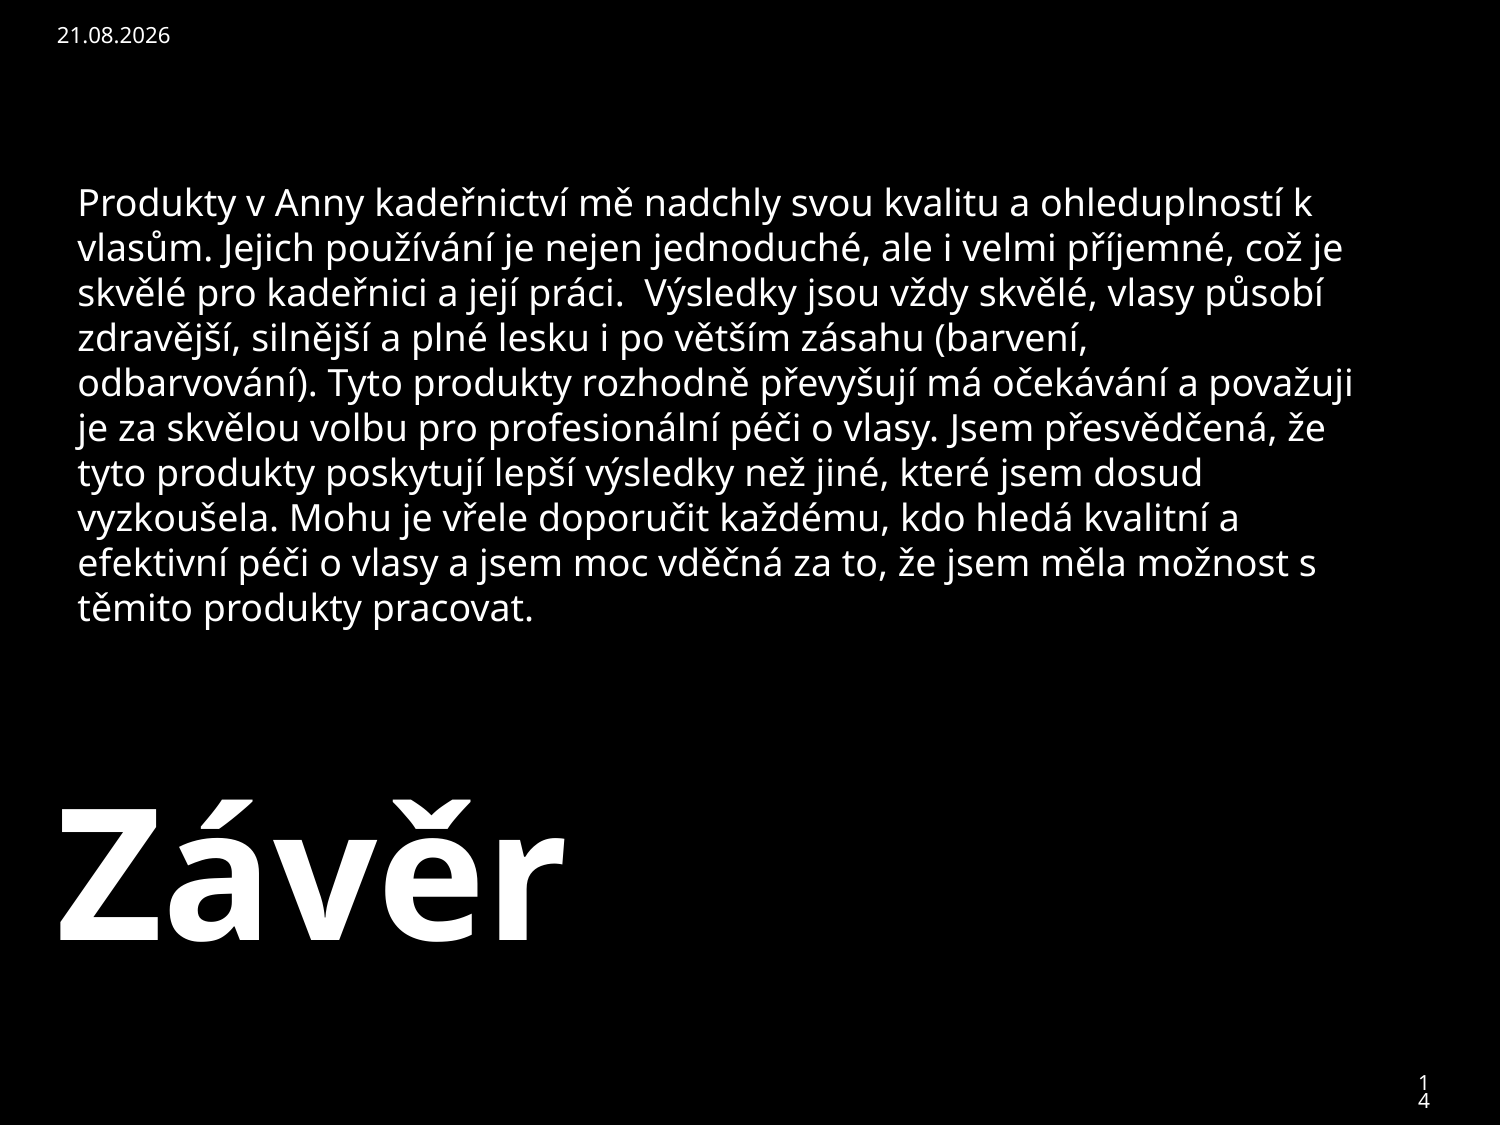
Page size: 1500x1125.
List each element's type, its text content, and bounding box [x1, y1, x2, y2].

text_box [903, 1053, 1456, 1114]
text_box Produkty v Anny kadeřnictví mě nadchly svou kvalitu a ohleduplností k vlasům. Jejich používání je nejen jednoduché, ale i velmi příjemné, což je skvělé pro kadeřnici a její práci. Výsledky jsou vždy skvělé, vlasy působí zdravější, silnější a plné lesku i po větším zásahu (barvení, odbarvování). Tyto produkty rozhodně převyšují má očekávání a považuji je za skvělou volbu pro profesionální péči o vlasy. Jsem přesvědčená, že tyto produkty poskytují lepší výsledky než jiné, které jsem dosud vyzkoušela. Mohu je vřele doporučit každému, kdo hledá kvalitní a efektivní péči o vlasy a jsem moc vděčná za to, že jsem měla možnost s těmito produkty pracovat. [62, 171, 1407, 687]
list [41, 54, 1388, 758]
title Závěr [63, 787, 1176, 1082]
text_box 26.01.2026 [41, 10, 380, 63]
